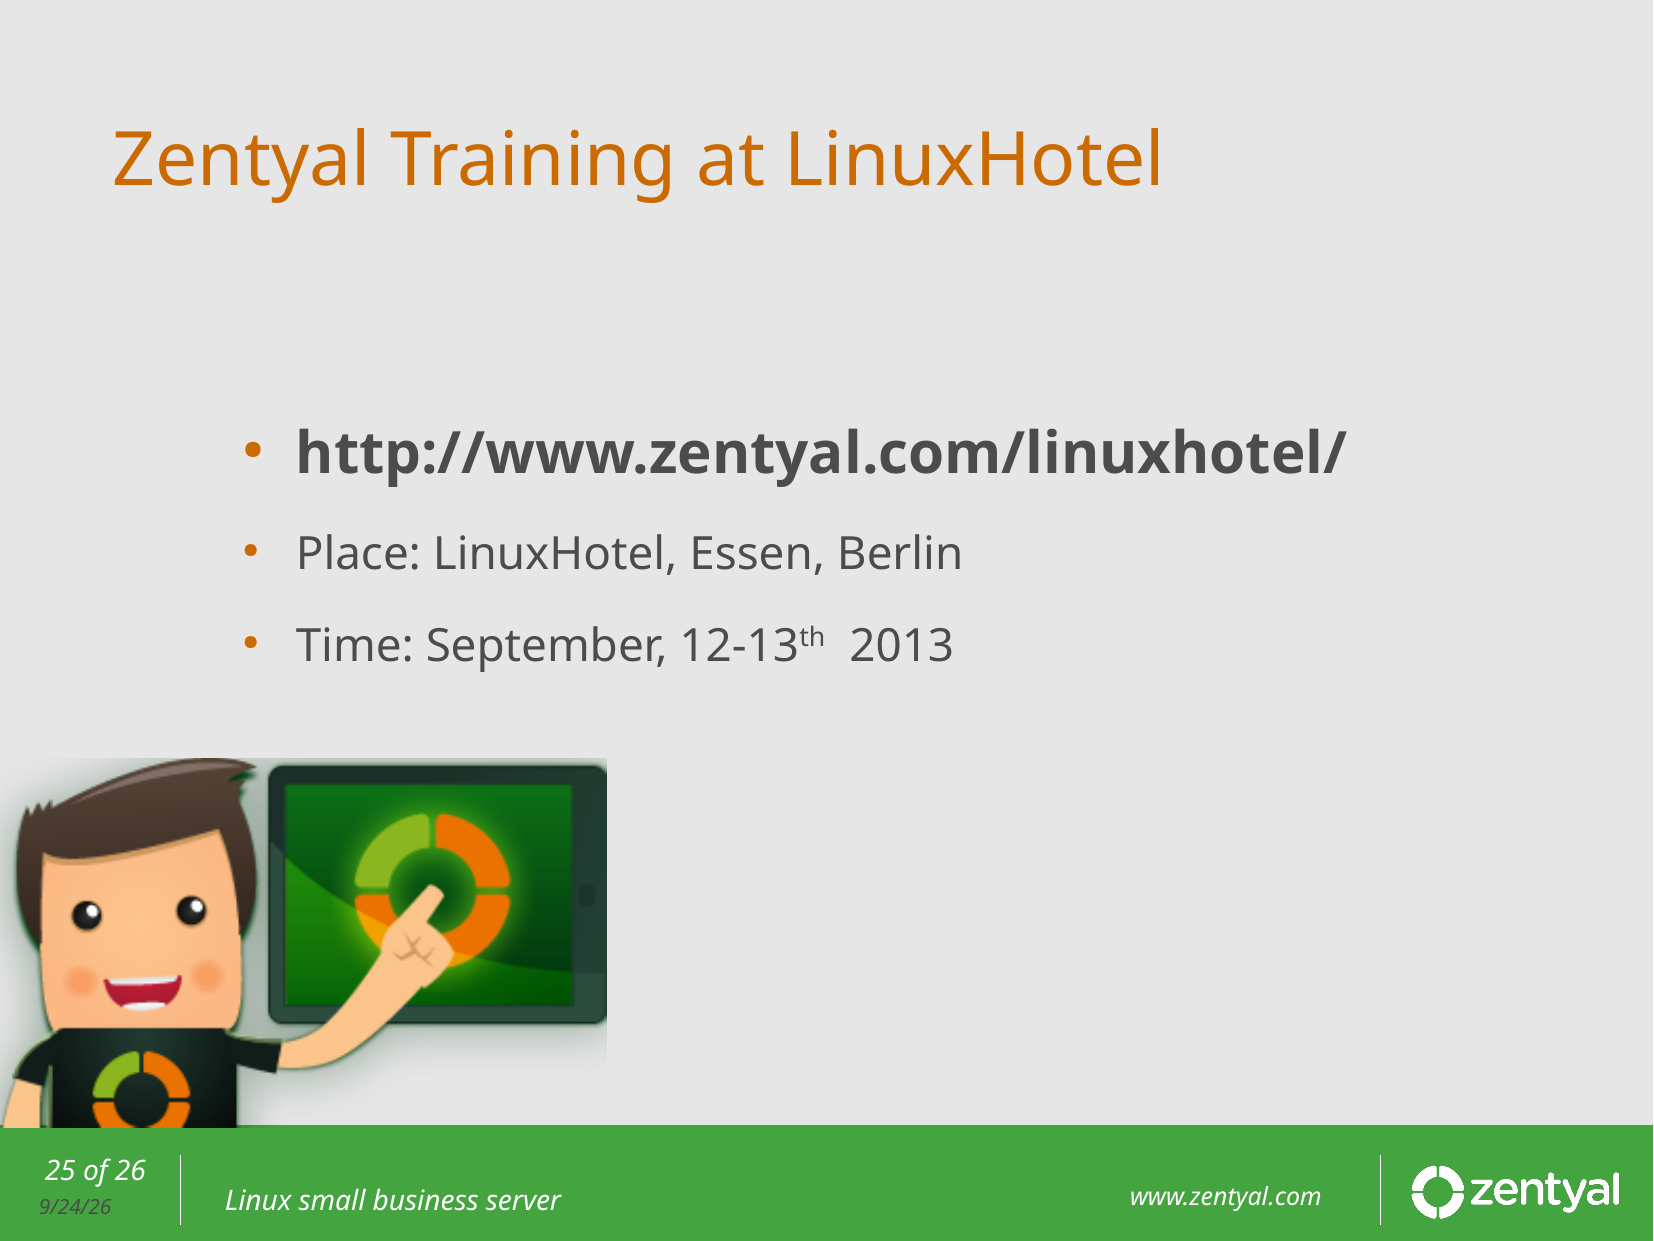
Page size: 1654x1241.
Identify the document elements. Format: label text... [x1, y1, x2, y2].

list http://www.zentyal.com/linuxhotel/ Place: LinuxHotel, Essen, Berlin Time: September, 12-13th 2013 [225, 319, 1486, 1040]
picture [1394, 1151, 1636, 1232]
title Zentyal Training at LinuxHotel [112, 105, 1523, 208]
picture [0, 758, 607, 1128]
